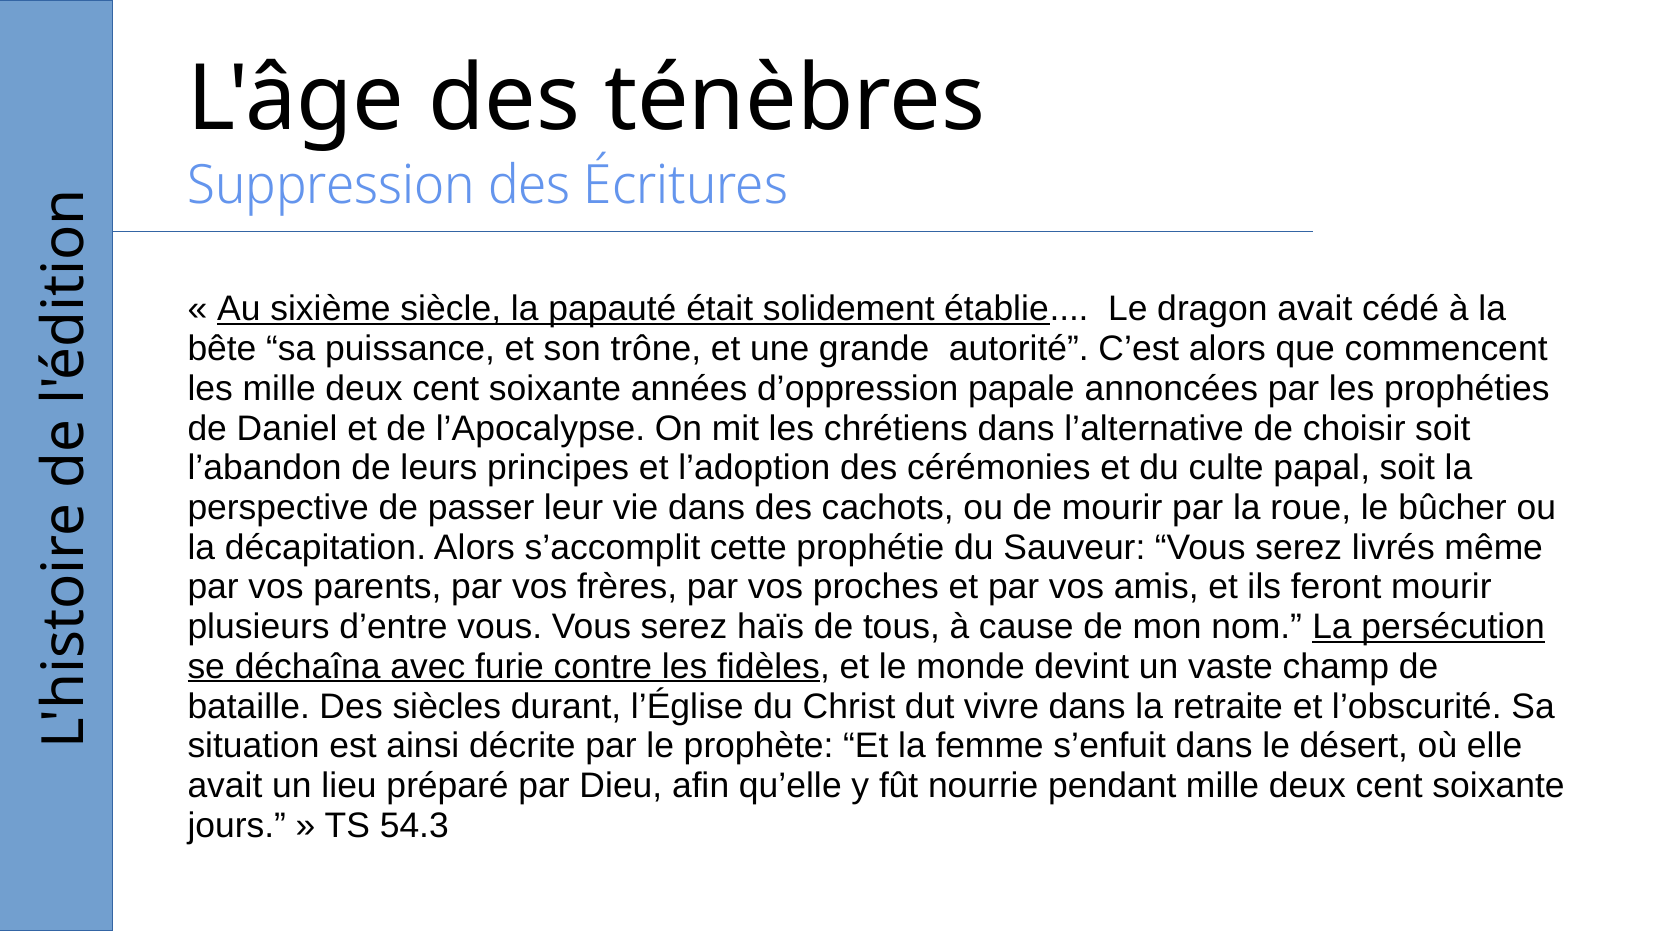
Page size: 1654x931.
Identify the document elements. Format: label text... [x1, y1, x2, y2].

title L'âge des ténèbres [187, 33, 1571, 125]
title Suppression des Écritures [187, 125, 1571, 239]
text_box L'histoire de l'édition [13, 37, 105, 901]
text_box [0, 0, 113, 931]
subtitle « Au sixième siècle, la papauté était solidement établie.... Le dragon avait cédé à la bête “sa puissance, et son trône, et une grande autorité”. C’est alors que commencent les mille deux cent soixante années d’oppression papale annoncées par les prophéties de Daniel et de l’Apocalypse. On mit les chrétiens dans l’alternative de choisir soit l’abandon de leurs principes et l’adoption des cérémonies et du culte papal, soit la perspective de passer leur vie dans des cachots, ou de mourir par la roue, le bûcher ou la décapitation. Alors s’accomplit cette prophétie du Sauveur: “Vous serez livrés même par vos parents, par vos frères, par vos proches et par vos amis, et ils feront mourir plusieurs d’entre vous. Vous serez haïs de tous, à cause de mon nom.” La persécution se déchaîna avec furie contre les fidèles, et le monde devint un vaste champ de bataille. Des siècles durant, l’Église du Christ dut vivre dans la retraite et l’obscurité. Sa situation est ainsi décrite par le prophète: “Et la femme s’enfuit dans le désert, où elle avait un lieu préparé par Dieu, afin qu’elle y fût nourrie pendant mille deux cent soixante jours.” » TS 54.3 [187, 288, 1571, 885]
